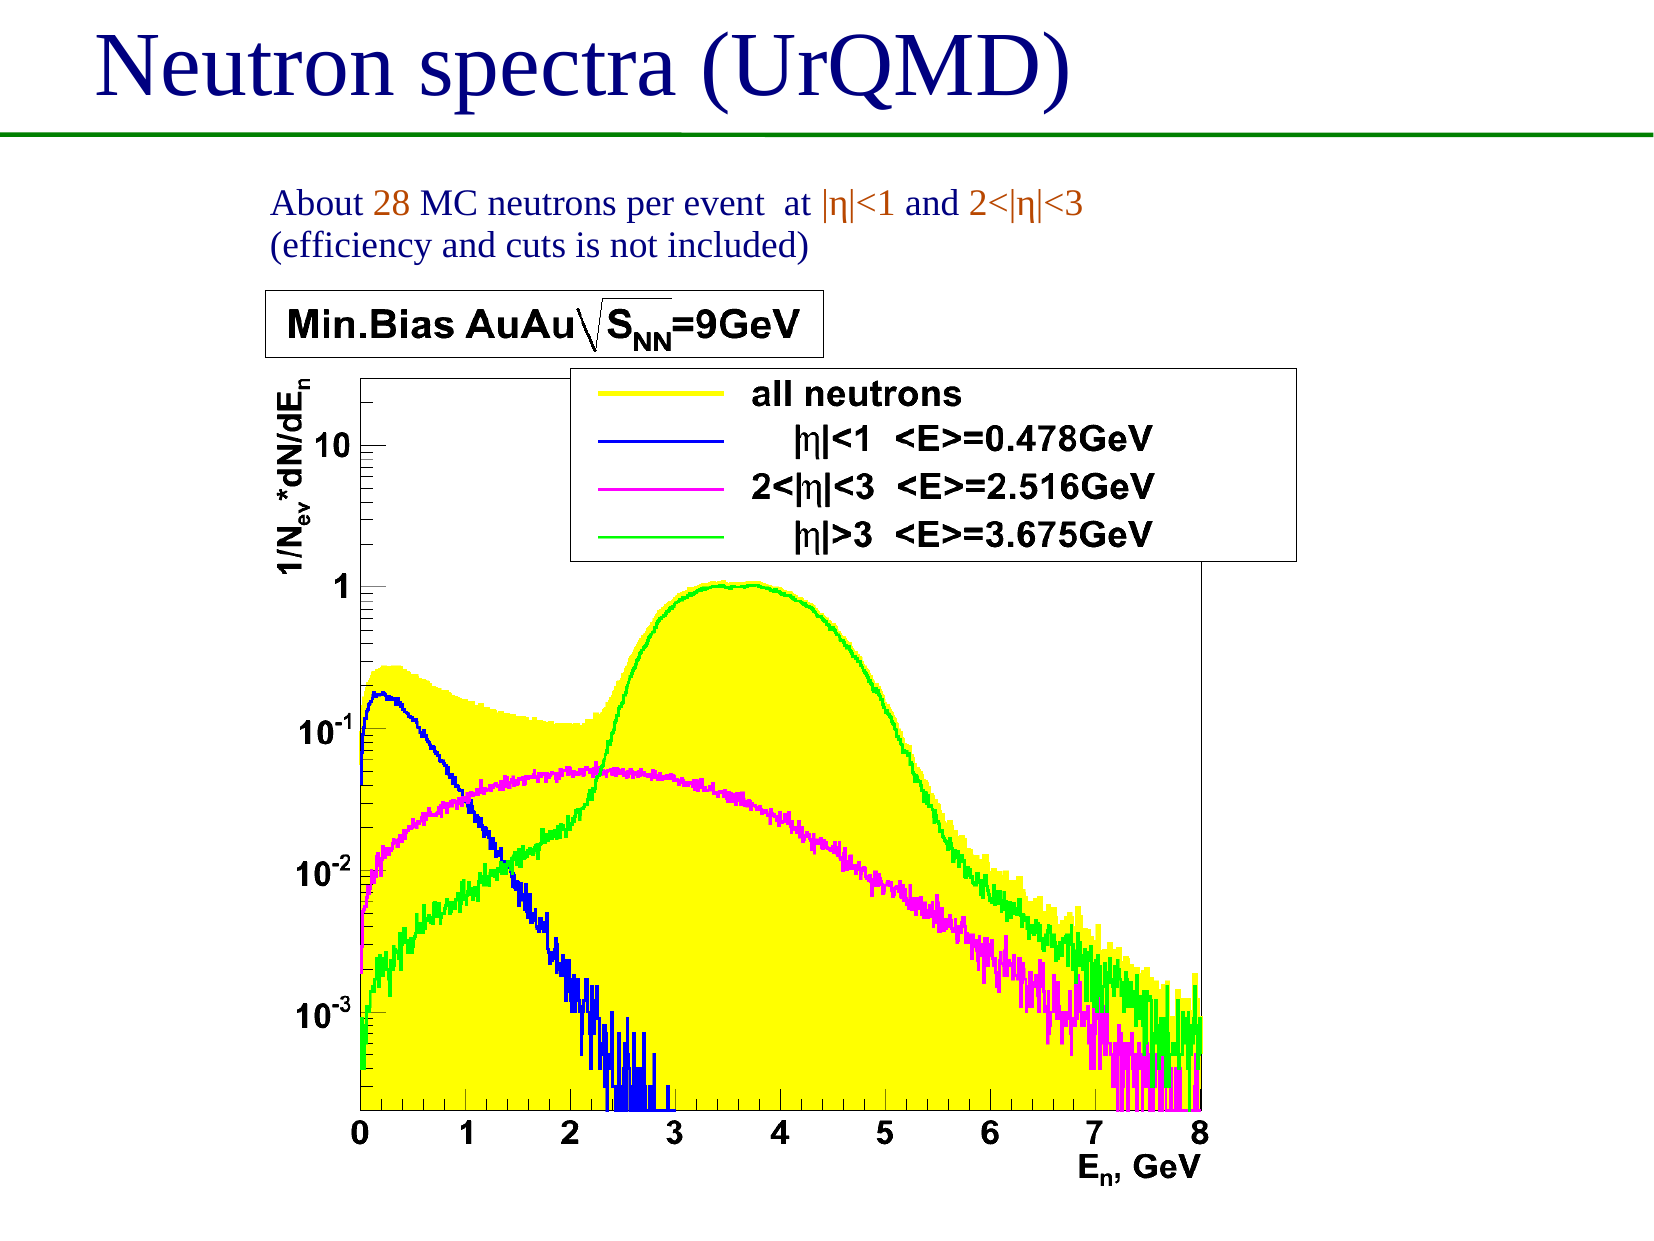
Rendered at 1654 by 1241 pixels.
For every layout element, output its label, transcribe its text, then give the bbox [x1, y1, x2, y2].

text_box About 28 MC neutrons per event at |η|<1 and 2<|η|<3 (efficiency and cuts is not included) [254, 175, 1239, 274]
picture [255, 286, 1306, 1202]
title Neutron spectra (UrQMD) [19, 2, 1172, 126]
